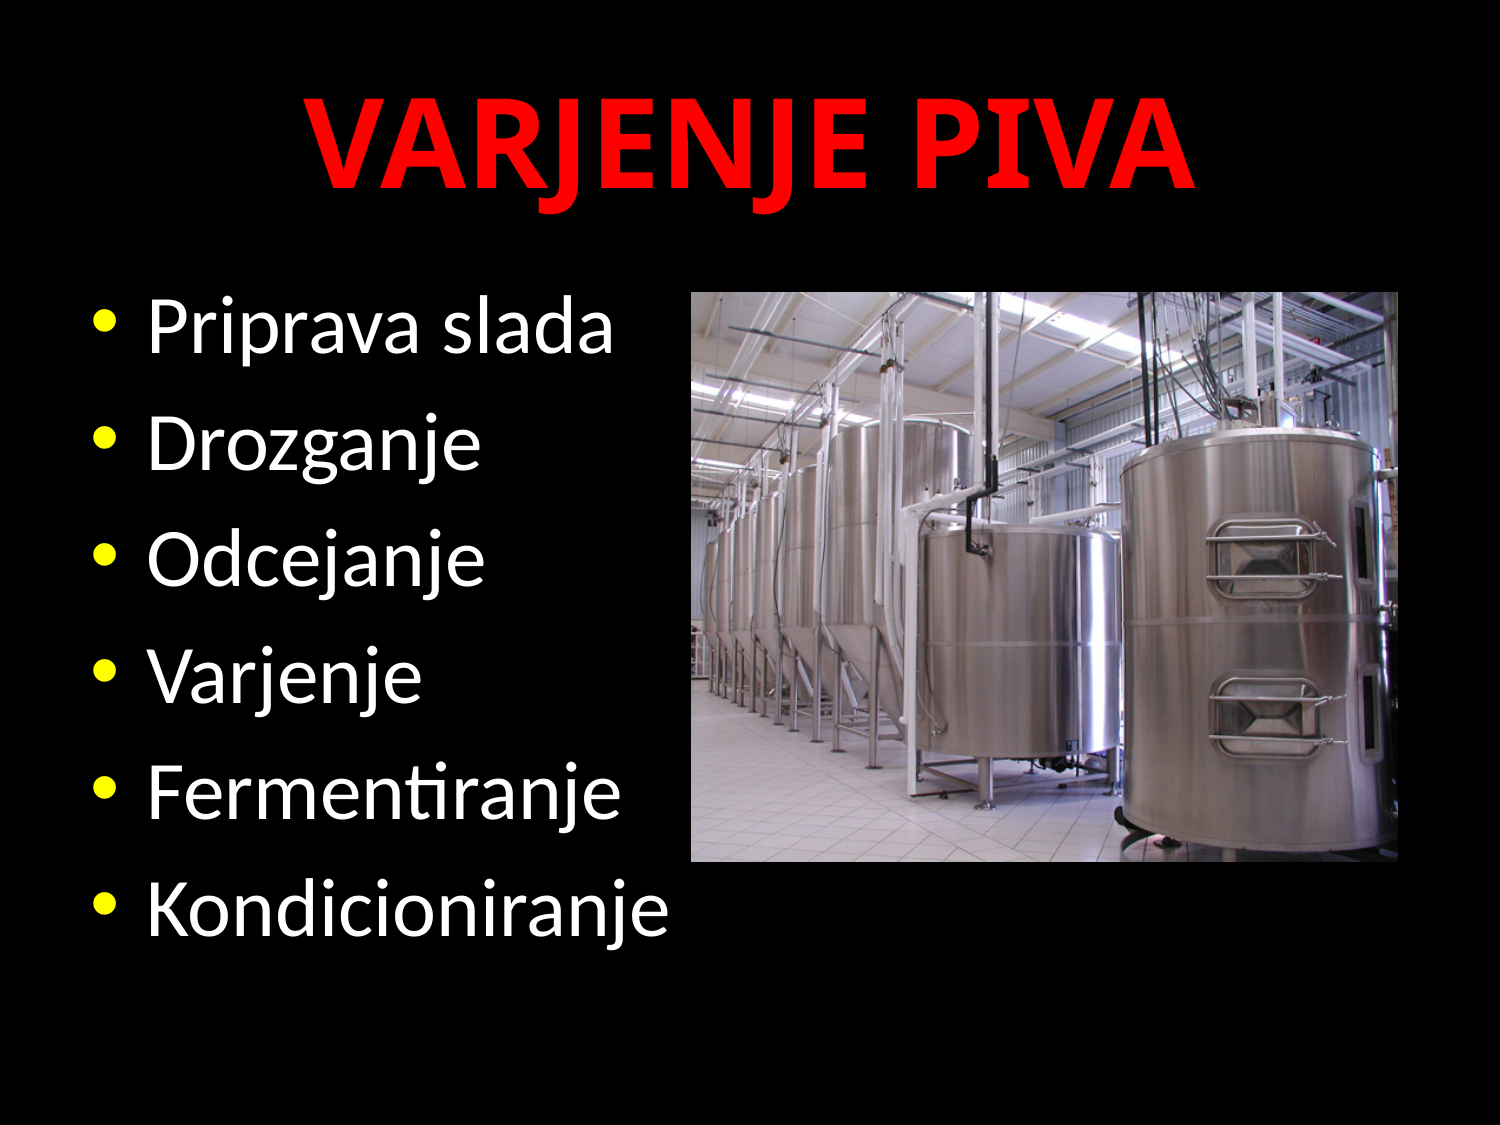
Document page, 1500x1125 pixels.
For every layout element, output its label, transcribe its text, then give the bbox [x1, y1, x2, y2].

picture [691, 292, 1398, 862]
title VARJENJE PIVA [75, 45, 1425, 233]
list Priprava slada Drozganje Odcejanje Varjenje Fermentiranje Kondicioniranje [75, 262, 1425, 1005]
